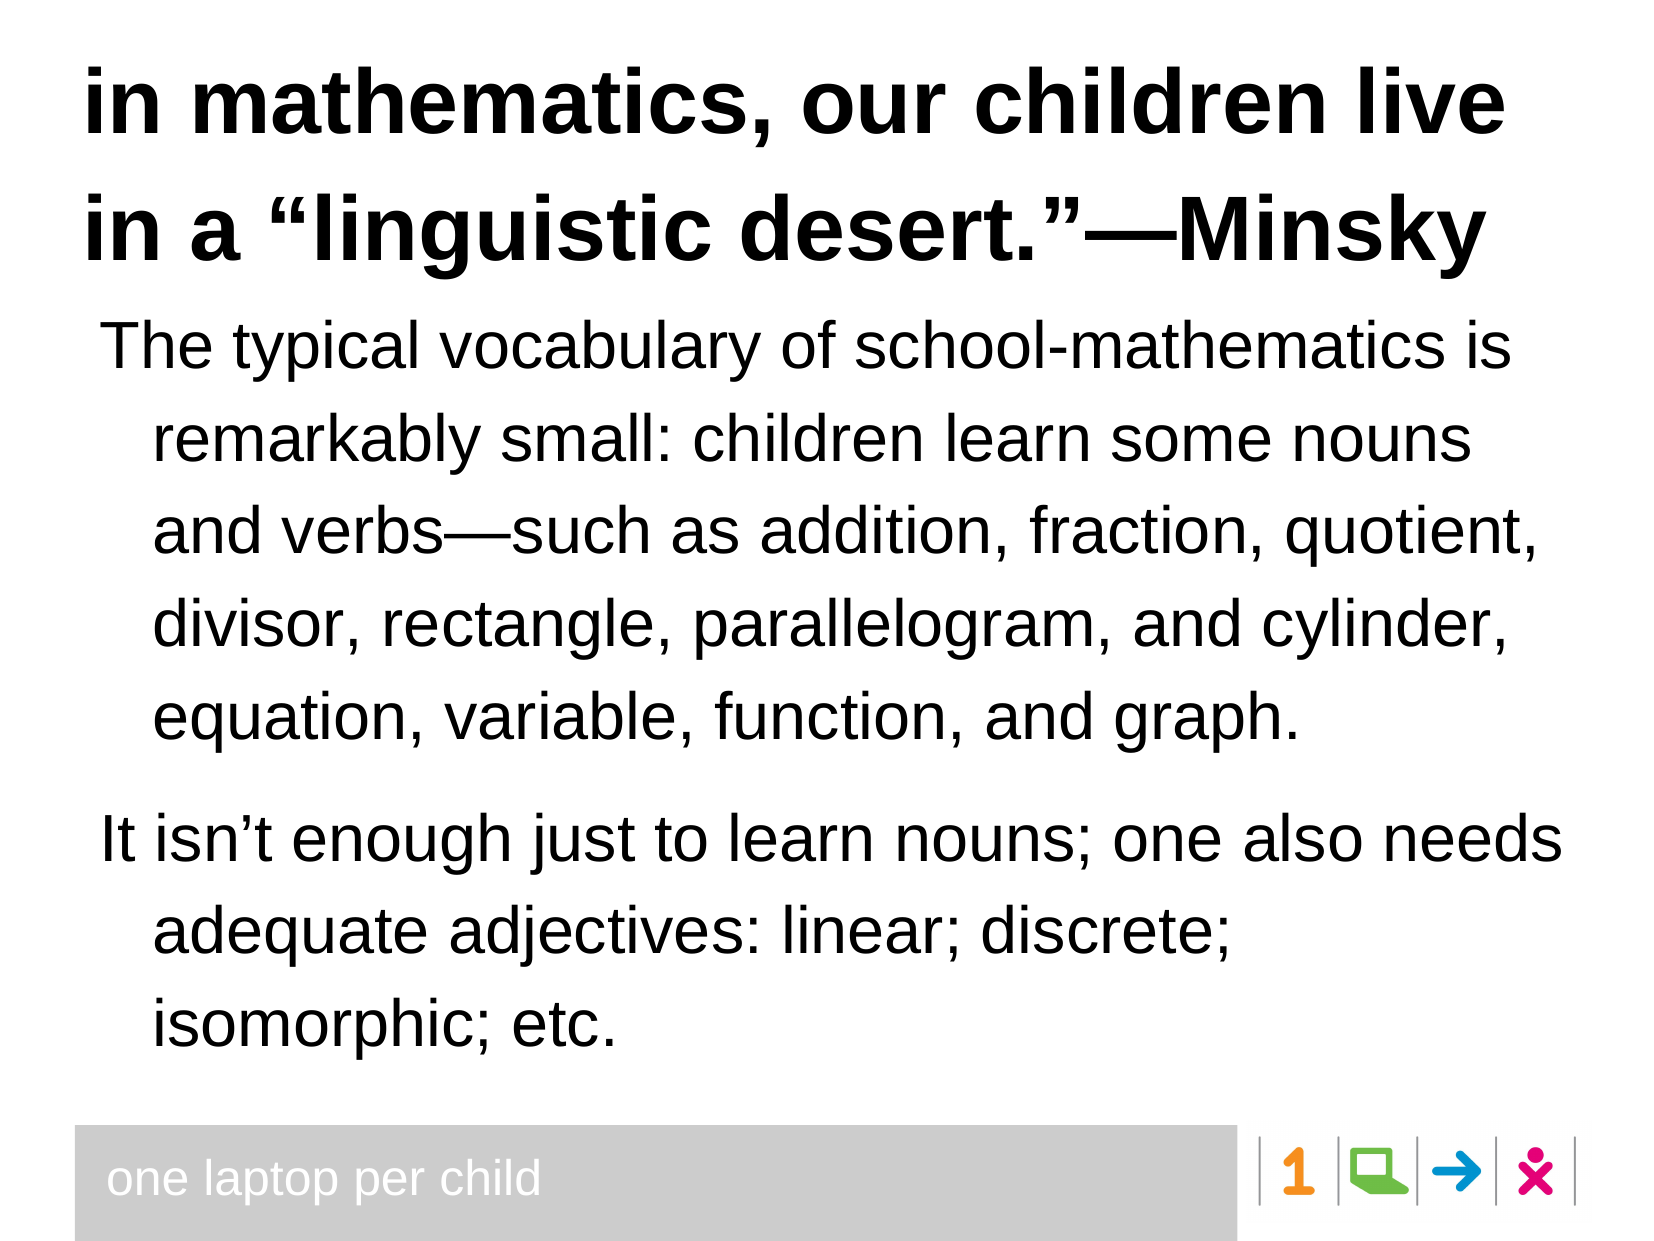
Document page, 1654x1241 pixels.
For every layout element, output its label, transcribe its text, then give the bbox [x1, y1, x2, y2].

picture [1246, 1120, 1592, 1223]
title in mathematics, our children live in a “linguistic desert.”—Minsky [82, 14, 1571, 290]
list The typical vocabulary of school-mathematics is remarkably small: children learn some nouns and verbs—such as addition, fraction, quotient, divisor, rectangle, parallelogram, and cylinder, equation, variable, function, and graph. It isn’t enough just to learn nouns; one also needs adequate adjectives: linear; discrete; isomorphic; etc. [82, 290, 1571, 1113]
